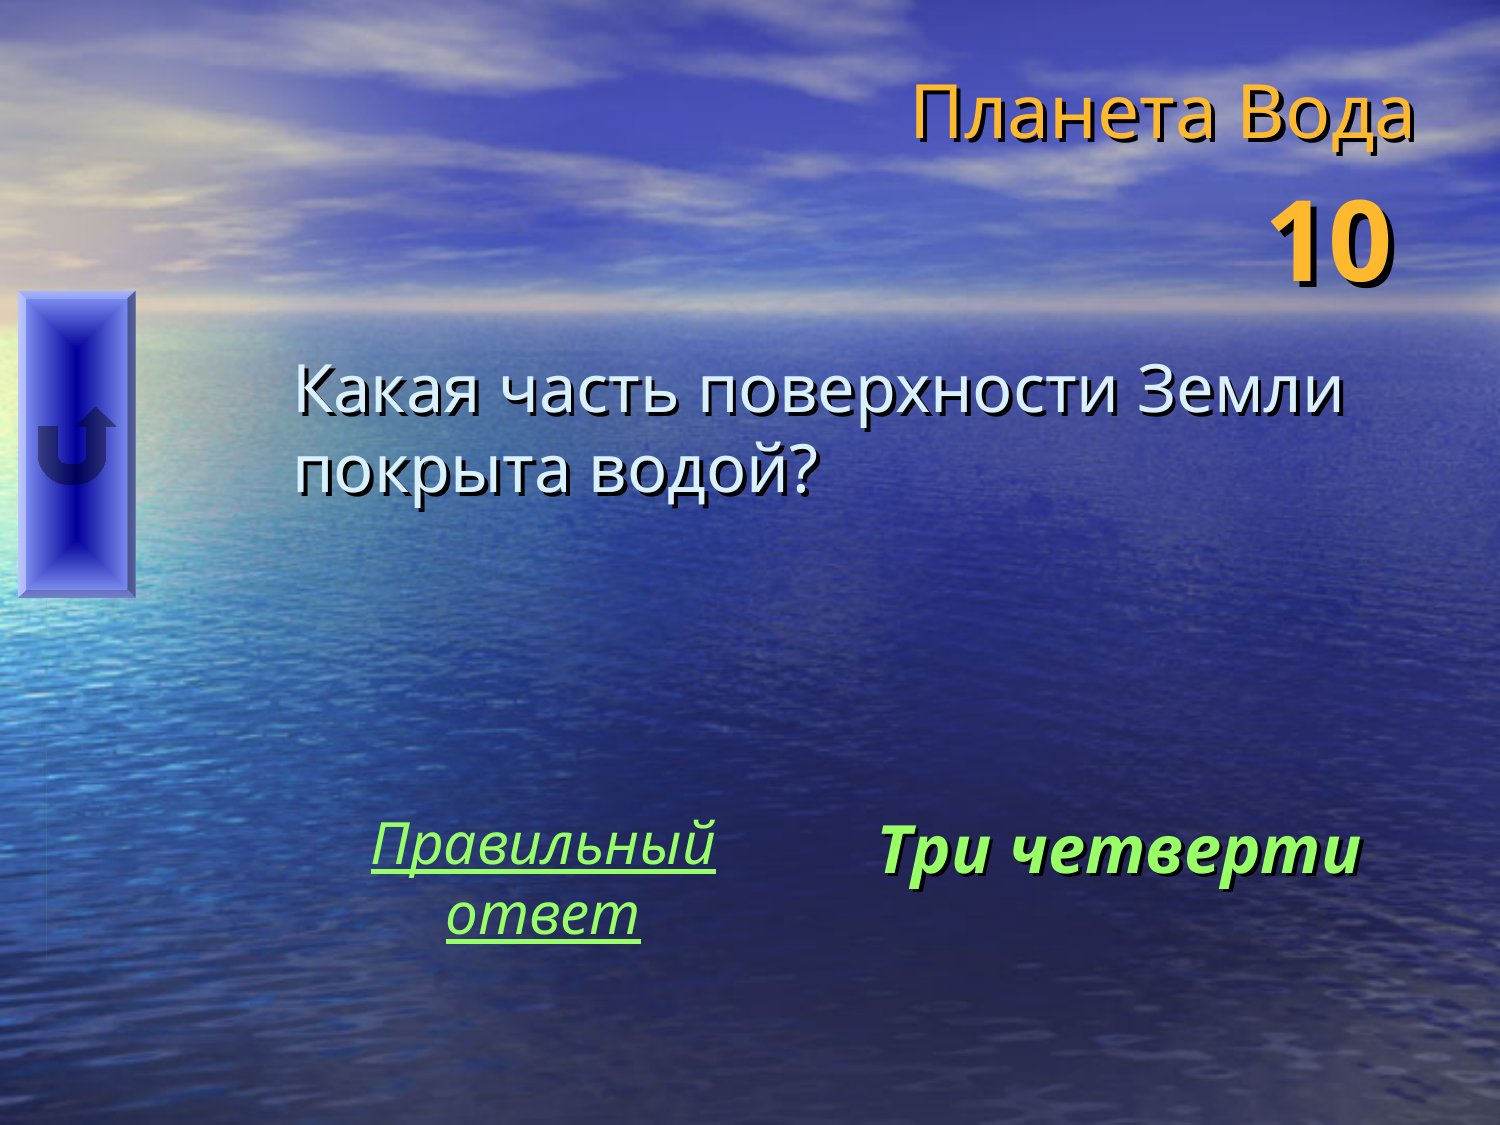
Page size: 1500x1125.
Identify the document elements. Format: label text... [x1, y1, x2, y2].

text_box Правильный ответ [253, 798, 833, 882]
title Планета Вода [844, 54, 1483, 161]
text_box 60 [17, 290, 26, 598]
text_box 10 [1234, 160, 1424, 291]
text_box Три четверти [253, 798, 1412, 1094]
picture [0, 0, 1500, 1125]
text_box [19, 290, 136, 598]
subtitle Какая часть поверхности Земли покрыта водой? [277, 337, 1447, 764]
